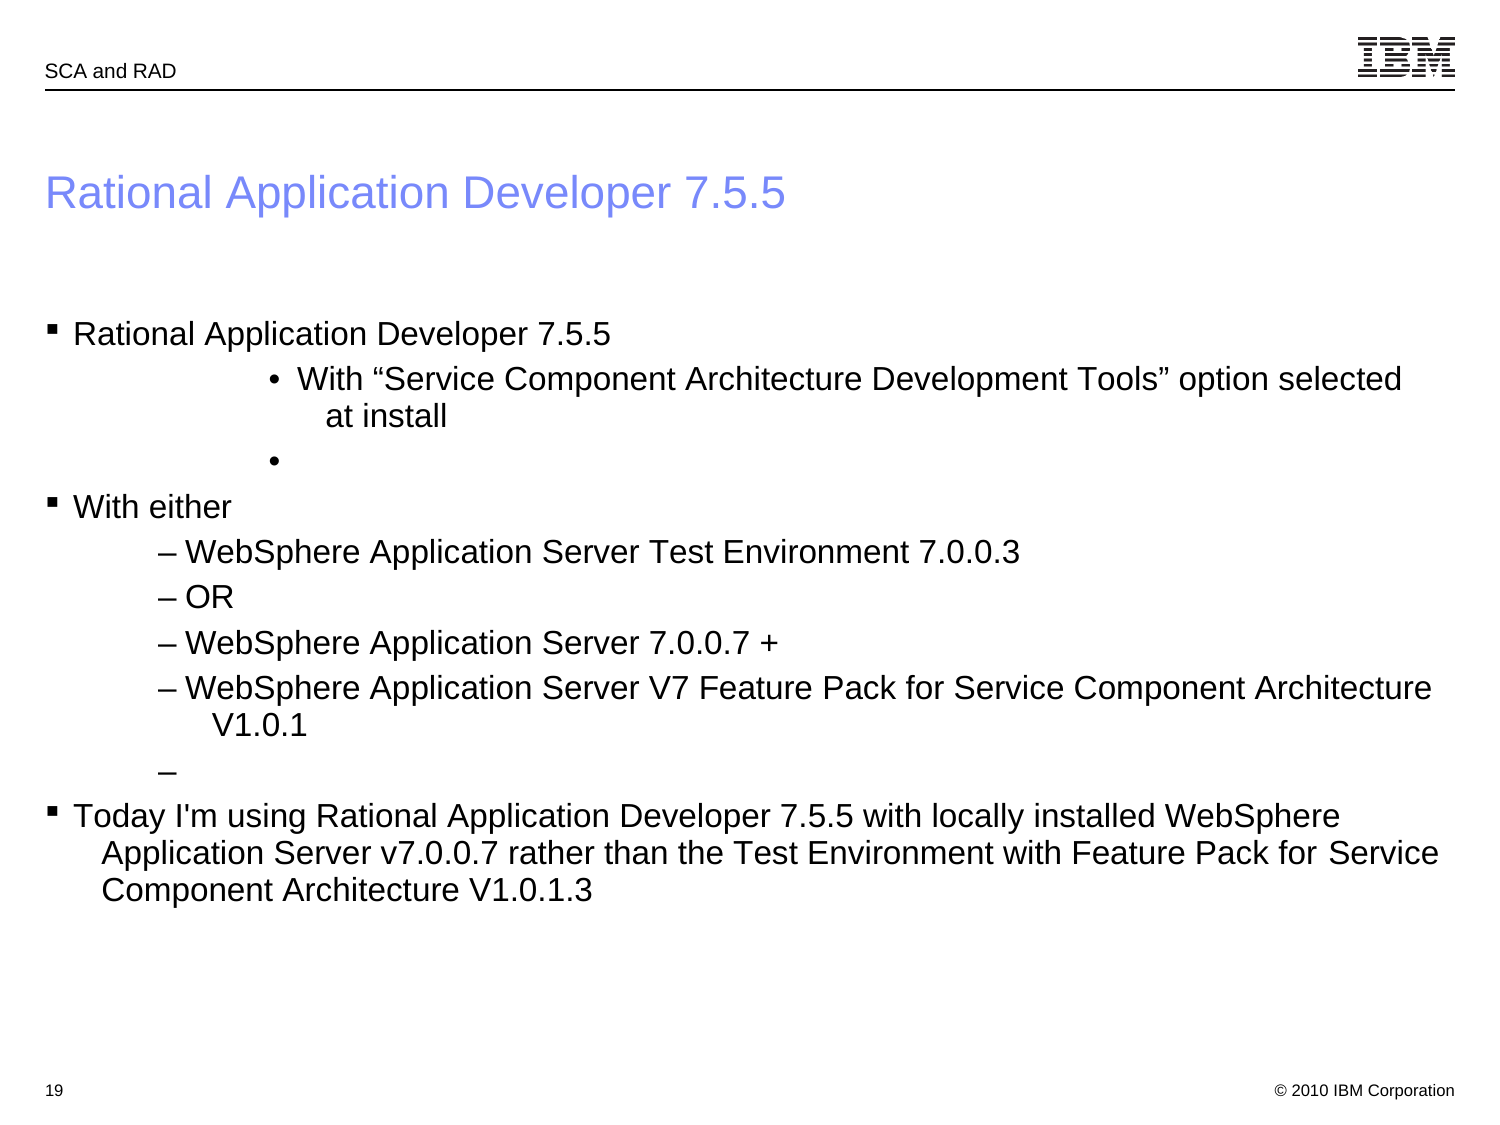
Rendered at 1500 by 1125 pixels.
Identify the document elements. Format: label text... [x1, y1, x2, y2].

title Rational Application Developer 7.5.5 [29, 89, 1455, 301]
picture [1358, 37, 1455, 77]
list Rational Application Developer 7.5.5 With “Service Component Architecture Development Tools” option selected at install With either WebSphere Application Server Test Environment 7.0.0.3 OR WebSphere Application Server 7.0.0.7 + WebSphere Application Server V7 Feature Pack for Service Component Architecture V1.0.1 Today I'm using Rational Application Developer 7.5.5 with locally installed WebSphere Application Server v7.0.0.7 rather than the Test Environment with Feature Pack for Service Component Architecture V1.0.1.3 [29, 307, 1455, 1058]
